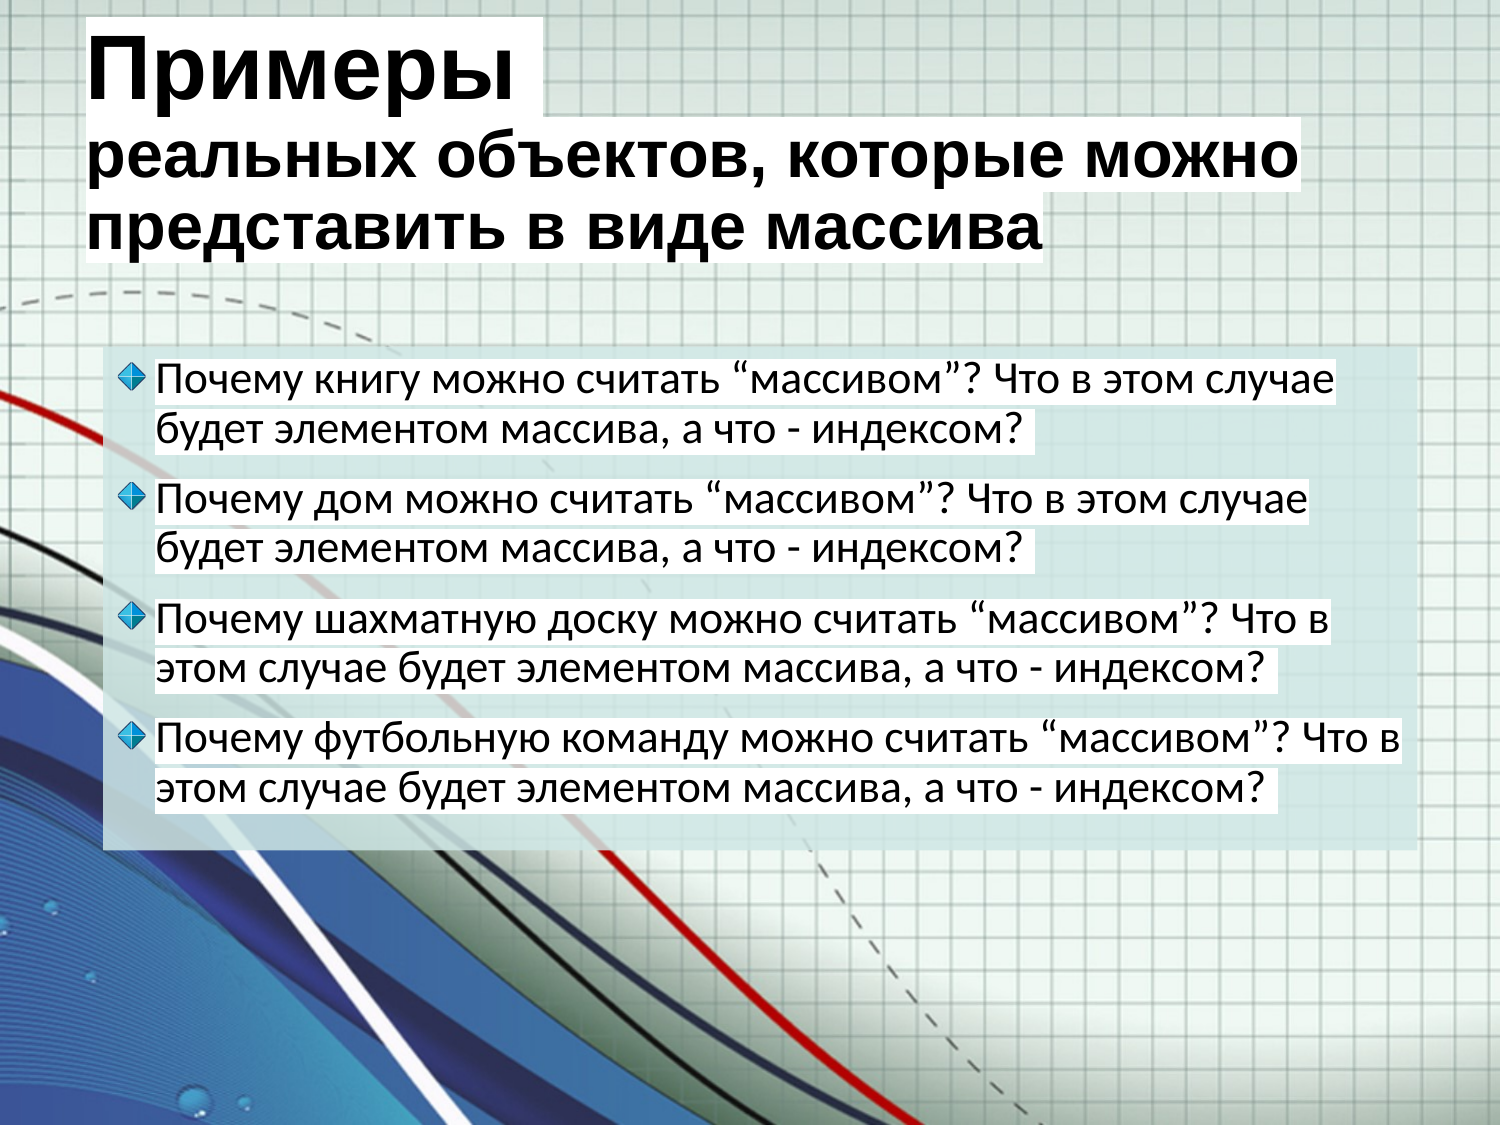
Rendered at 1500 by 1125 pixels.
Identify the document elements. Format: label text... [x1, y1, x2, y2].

title Примеры реальных объектов, которые можно представить в виде массива [70, 7, 1397, 277]
list Почему книгу можно считать “массивом”? Что в этом случае будет элементом массива, а что - индексом? Почему дом можно считать “массивом”? Что в этом случае будет элементом массива, а что - индексом? Почему шахматную доску можно считать “массивом”? Что в этом случае будет элементом массива, а что - индексом? Почему футбольную команду можно считать “массивом”? Что в этом случае будет элементом массива, а что - индексом? [103, 346, 1418, 851]
picture [0, 0, 1500, 1125]
